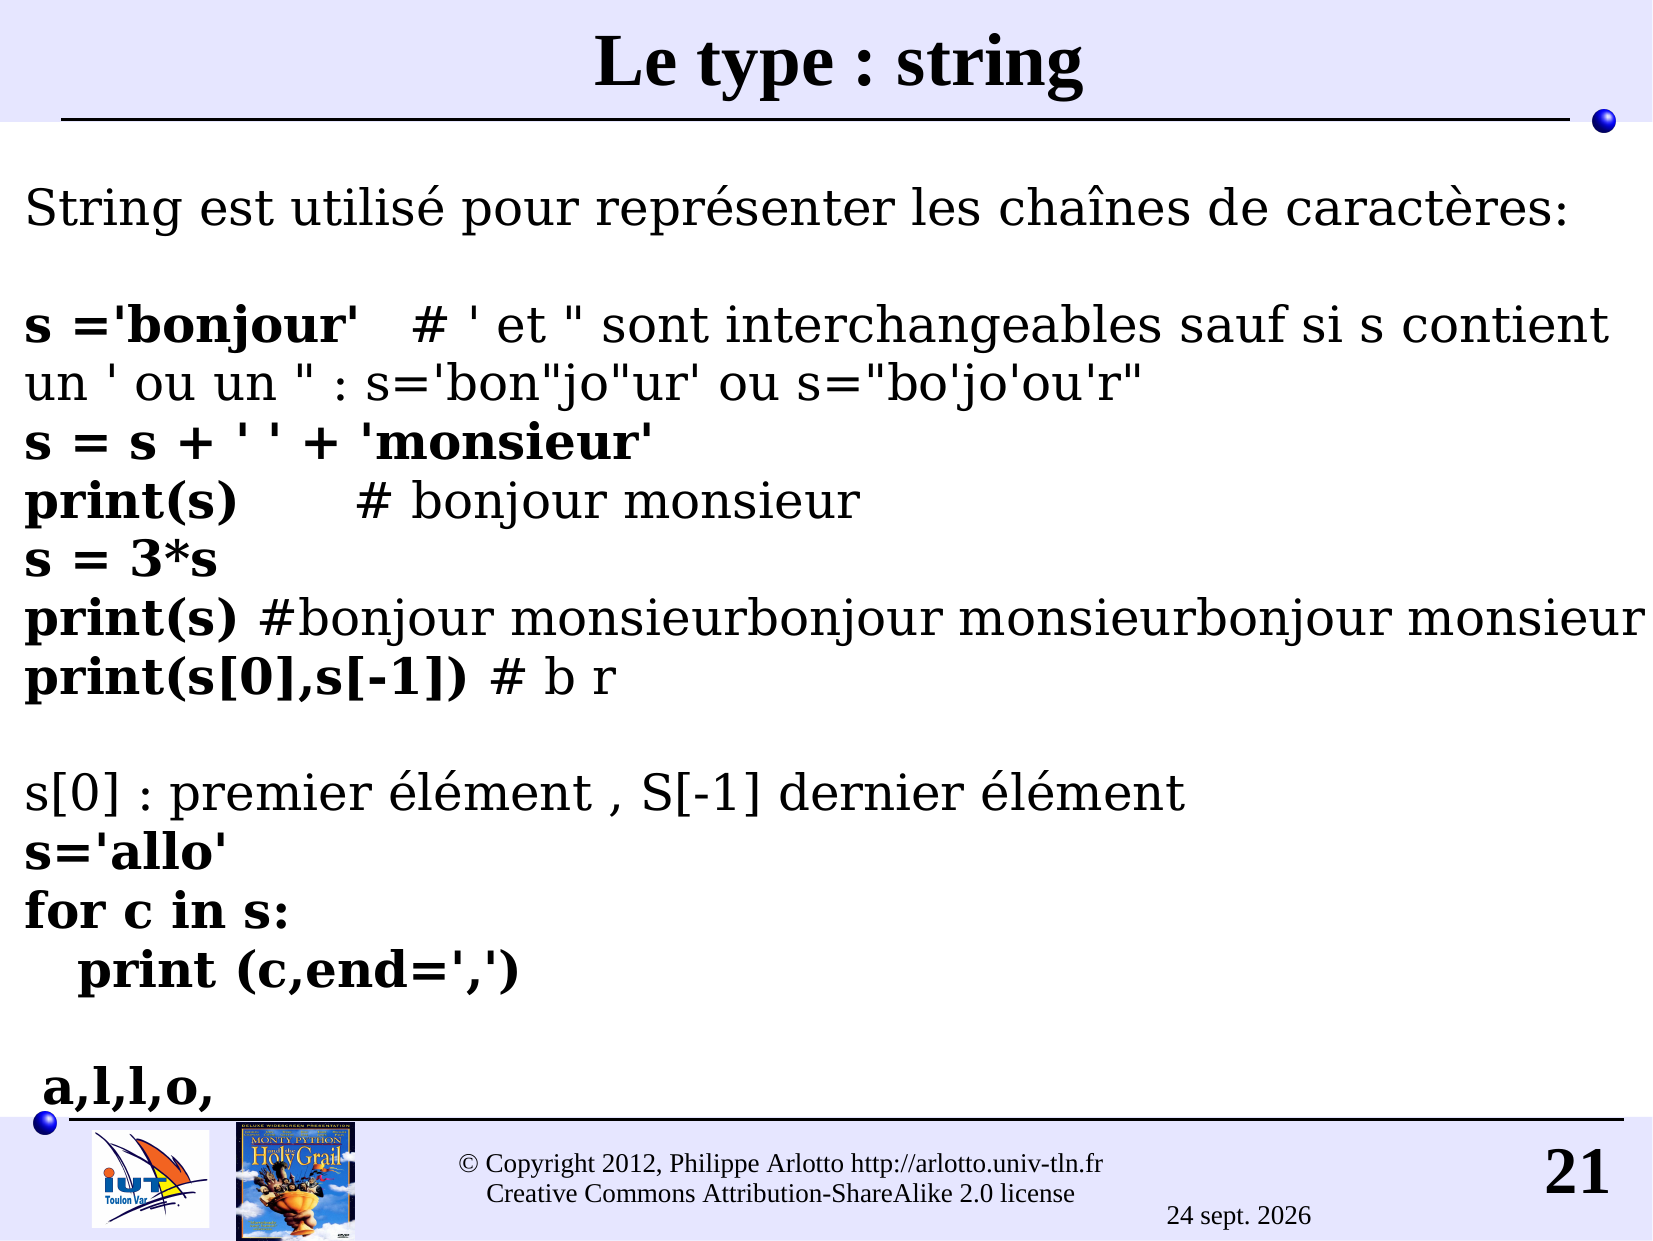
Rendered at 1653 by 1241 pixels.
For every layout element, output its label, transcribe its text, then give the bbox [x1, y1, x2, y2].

text_box String est utilisé pour représenter les chaînes de caractères: s ='bonjour' # ' et " sont interchangeables sauf si s contient un ' ou un " : s='bon"jo"ur' ou s="bo'jo'ou'r" s = s + ' ' + 'monsieur' print(s) # bonjour monsieur s = 3*s print(s) #bonjour monsieurbonjour monsieurbonjour monsieur print(s[0],s[-1]) # b r s[0] : premier élément , S[-1] dernier élément s='allo' for c in s: print (c,end=',') a,l,l,o, [24, 178, 1646, 1121]
picture [236, 1122, 355, 1241]
title Le type : string [95, 14, 1585, 107]
